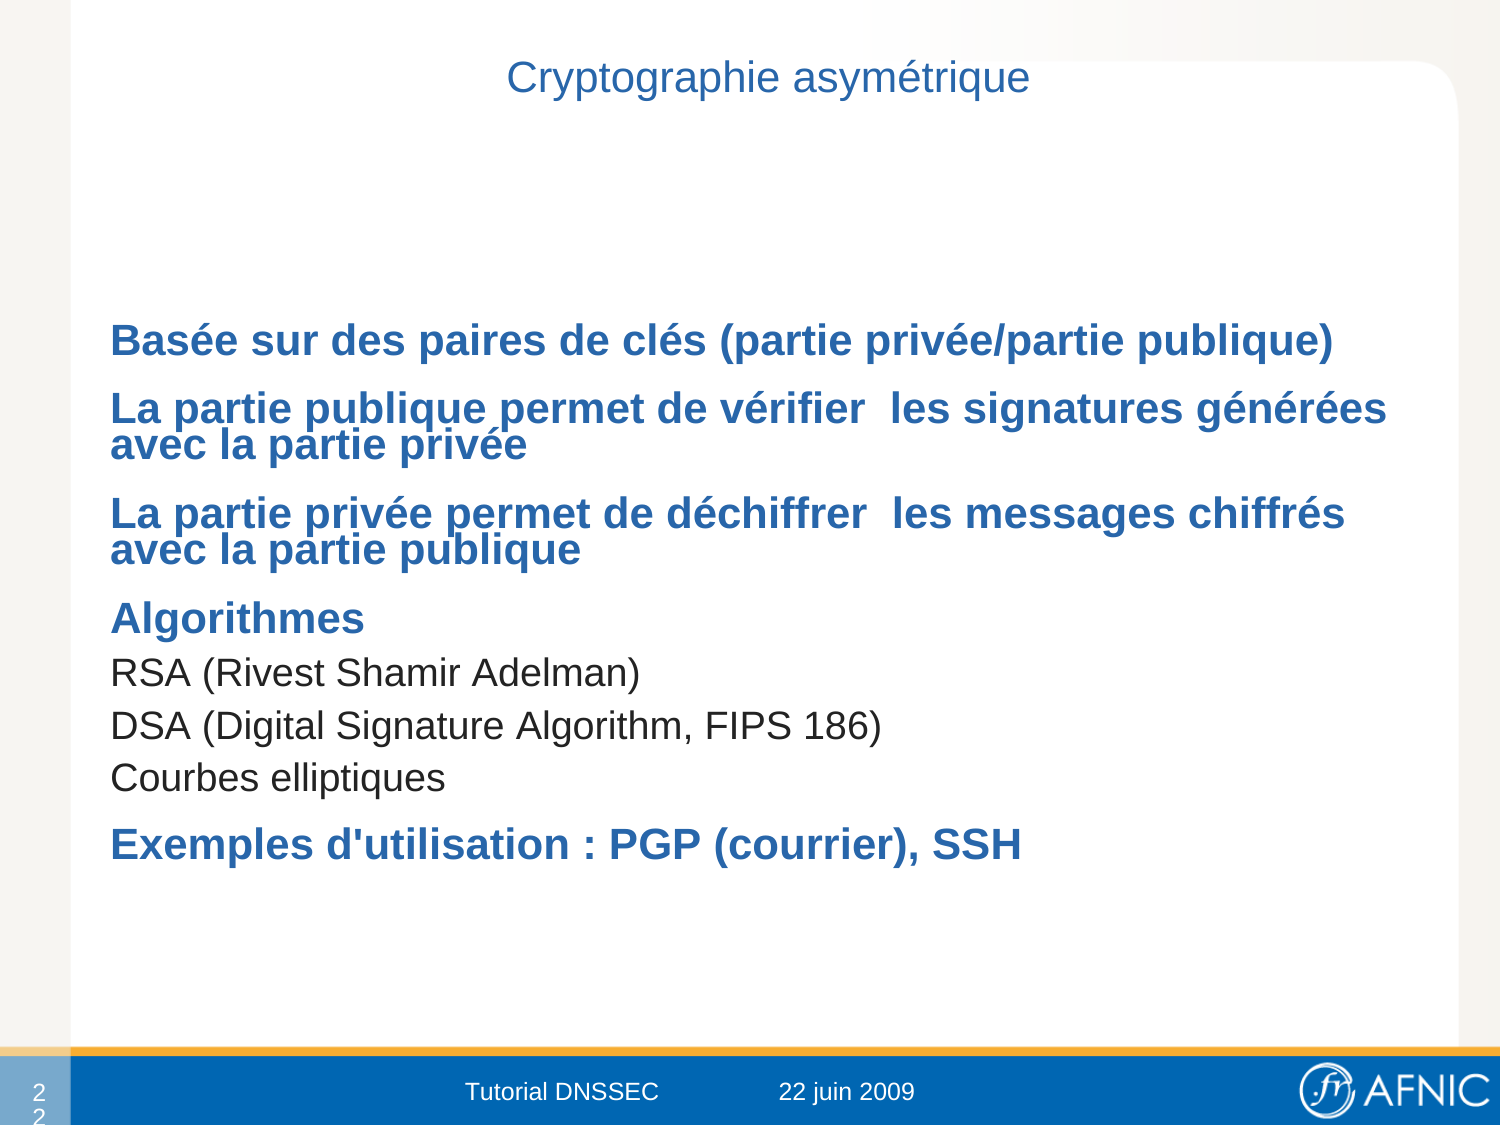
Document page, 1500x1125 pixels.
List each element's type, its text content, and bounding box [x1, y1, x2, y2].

title Cryptographie asymétrique [112, 12, 1426, 138]
list Basée sur des paires de clés (partie privée/partie publique) La partie publique permet de vérifier les signatures générées avec la partie privée La partie privée permet de déchiffrer les messages chiffrés avec la partie publique Algorithmes RSA (Rivest Shamir Adelman) DSA (Digital Signature Algorithm, FIPS 186) Courbes elliptiques Exemples d'utilisation : PGP (courrier), SSH [110, 312, 1391, 1022]
picture [0, 0, 1500, 1125]
